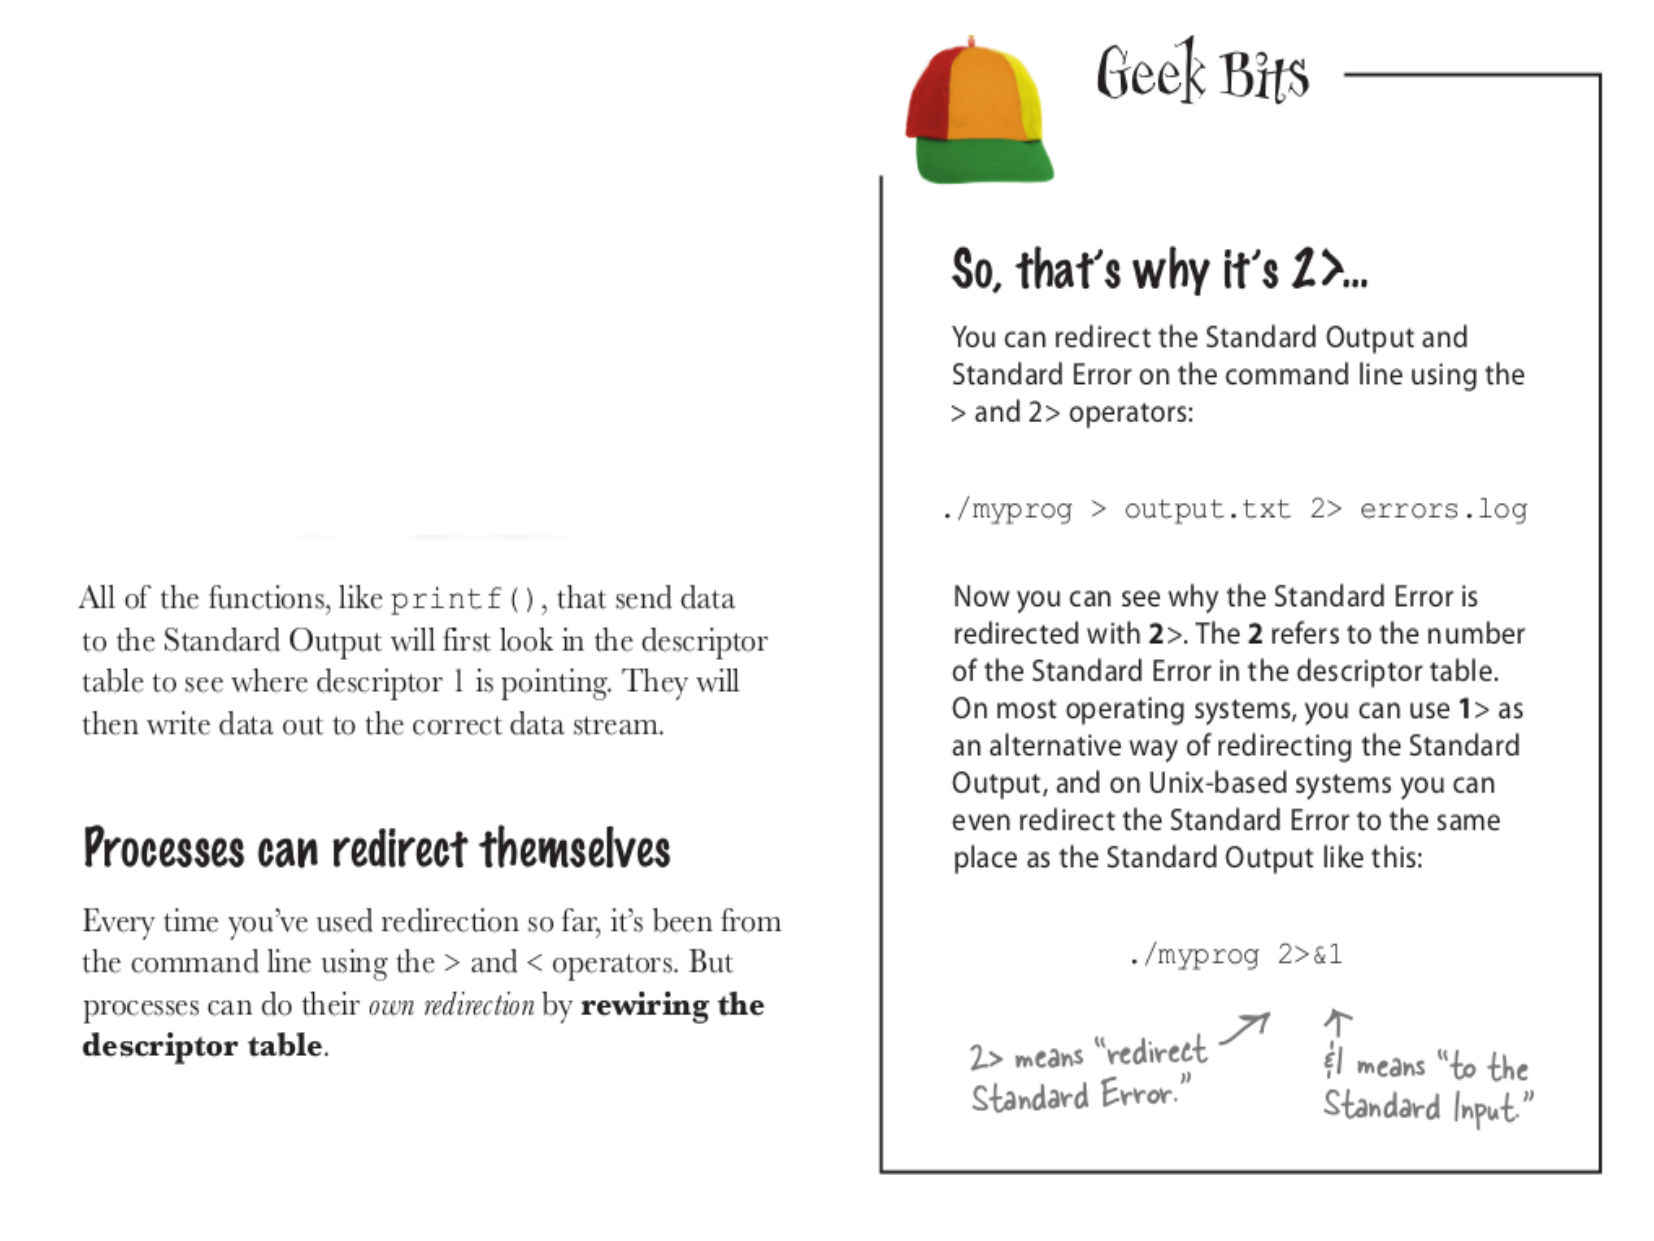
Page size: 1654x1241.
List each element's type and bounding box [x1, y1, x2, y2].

picture [35, 35, 1630, 1182]
